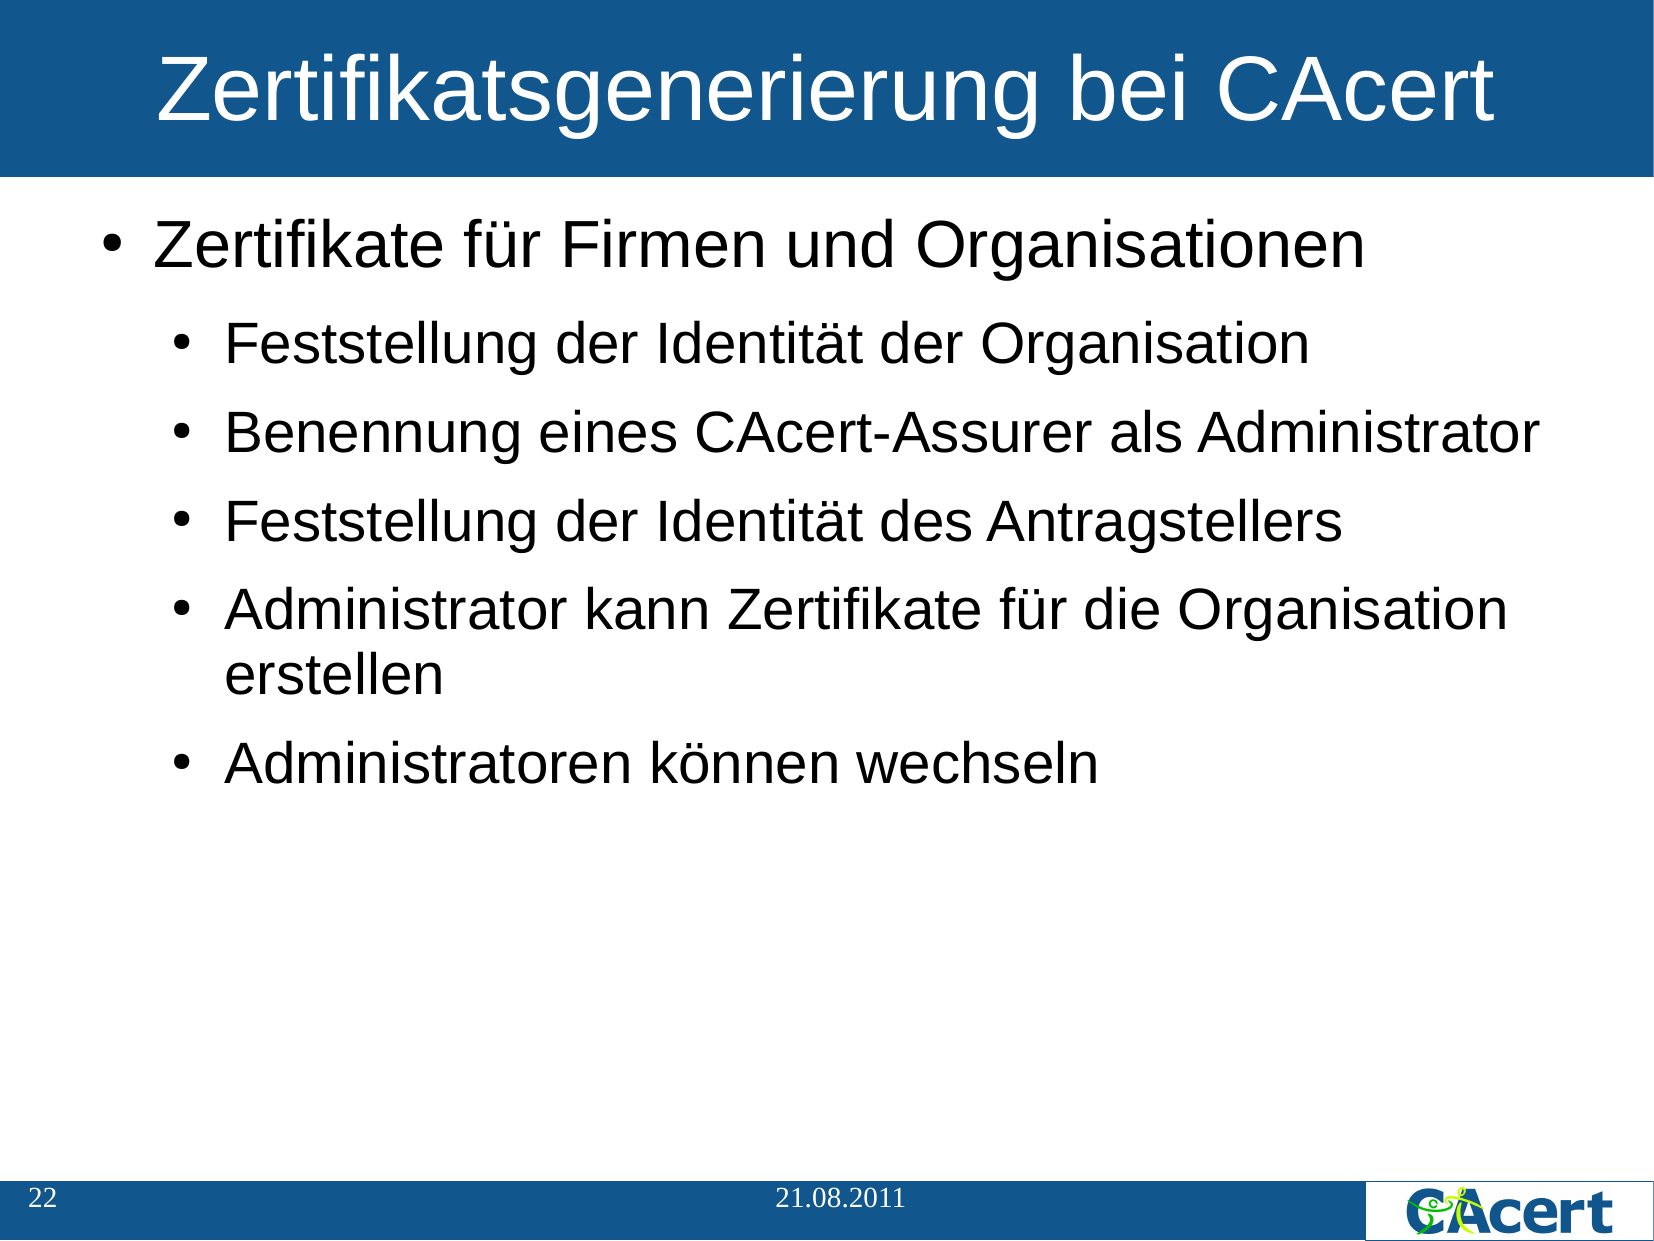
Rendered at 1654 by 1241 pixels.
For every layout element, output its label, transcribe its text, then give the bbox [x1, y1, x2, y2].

list Zertifikate für Firmen und Organisationen Feststellung der Identität der Organisation Benennung eines CAcert-Assurer als Administrator Feststellung der Identität des Antragstellers Administrator kann Zertifikate für die Organisation erstellen Administratoren können wechseln [82, 206, 1571, 1152]
title Zertifikatsgenerierung bei CAcert [82, 0, 1571, 178]
picture [1406, 1186, 1613, 1235]
